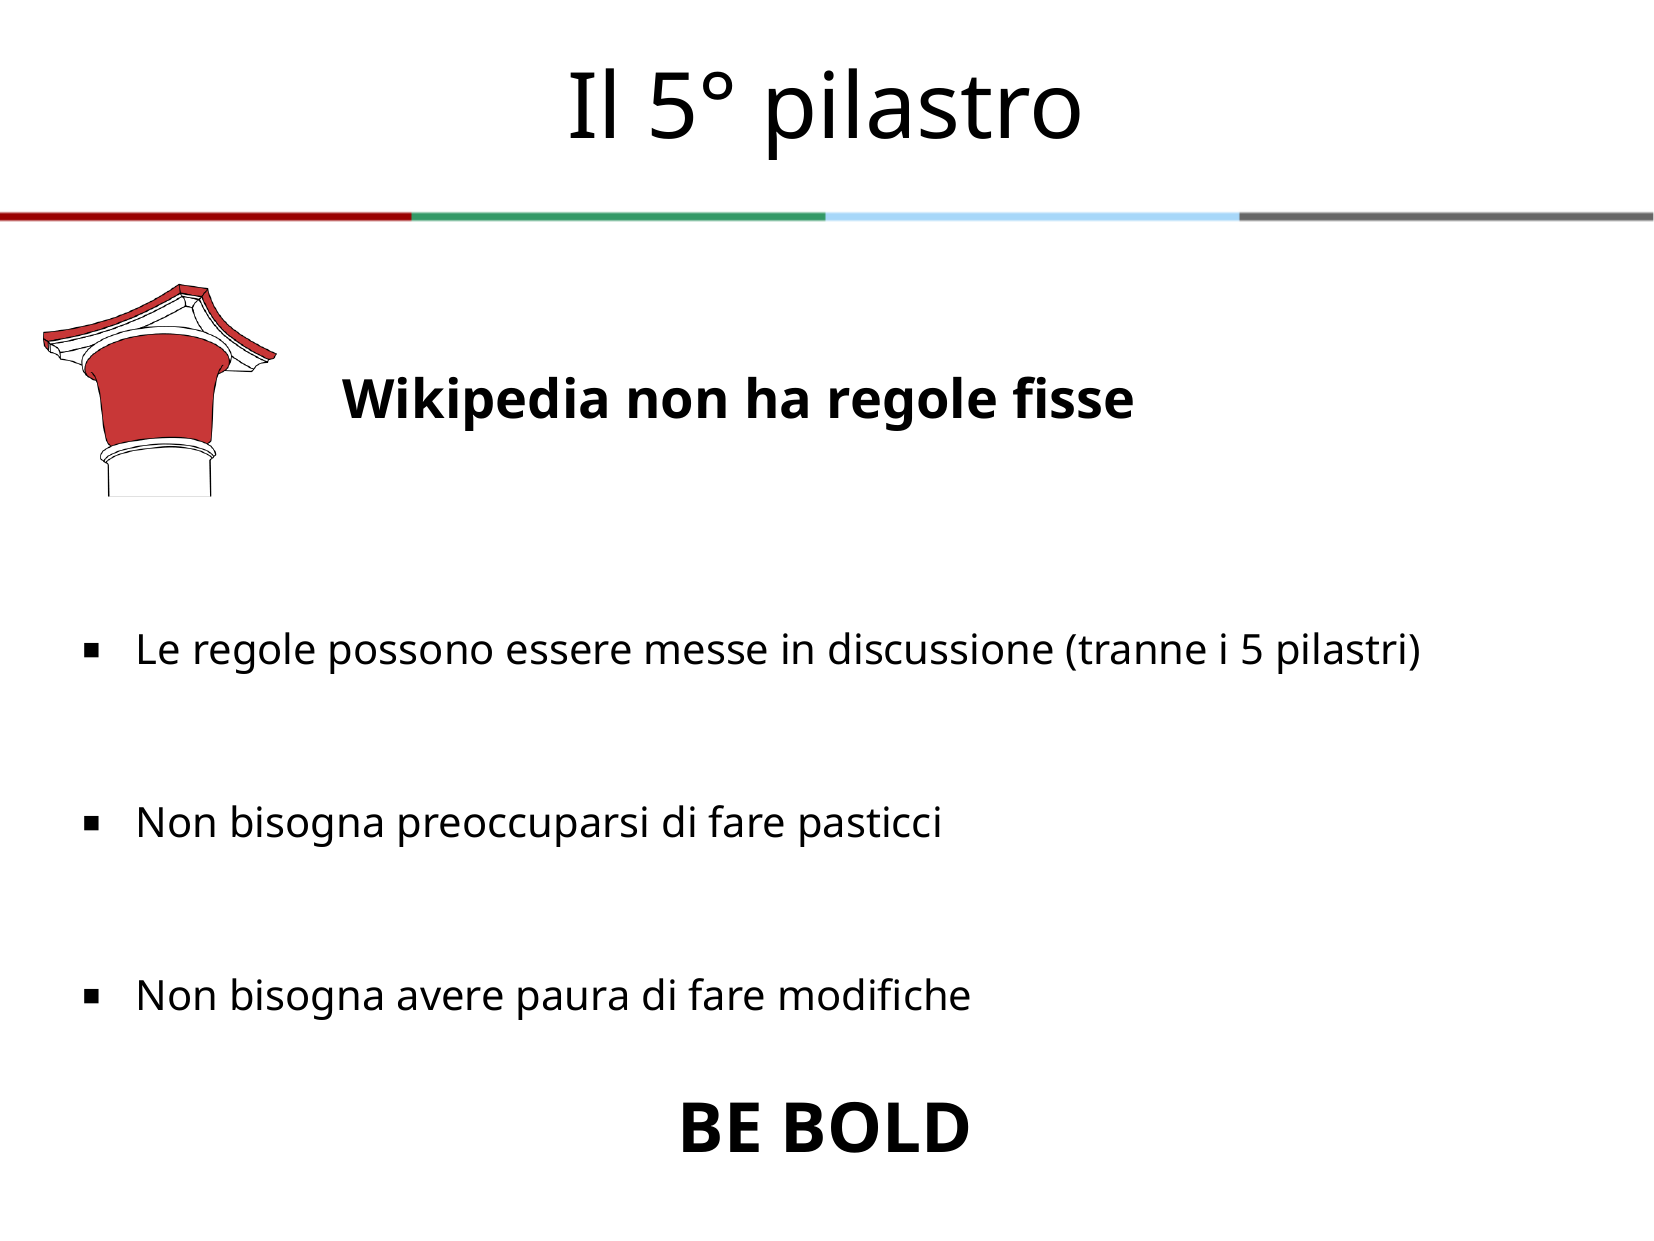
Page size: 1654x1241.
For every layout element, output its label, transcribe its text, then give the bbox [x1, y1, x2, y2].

list BE BOLD [0, 1078, 1654, 1174]
list Le regole possono essere messe in discussione (tranne i 5 pilastri) Non bisogna preoccuparsi di fare pasticci Non bisogna avere paura di fare modifiche [64, 620, 1542, 1040]
picture [0, 200, 1654, 235]
title Il 5° pilastro [82, 0, 1571, 200]
picture [41, 283, 278, 497]
list Wikipedia non ha regole fisse [342, 360, 1607, 455]
